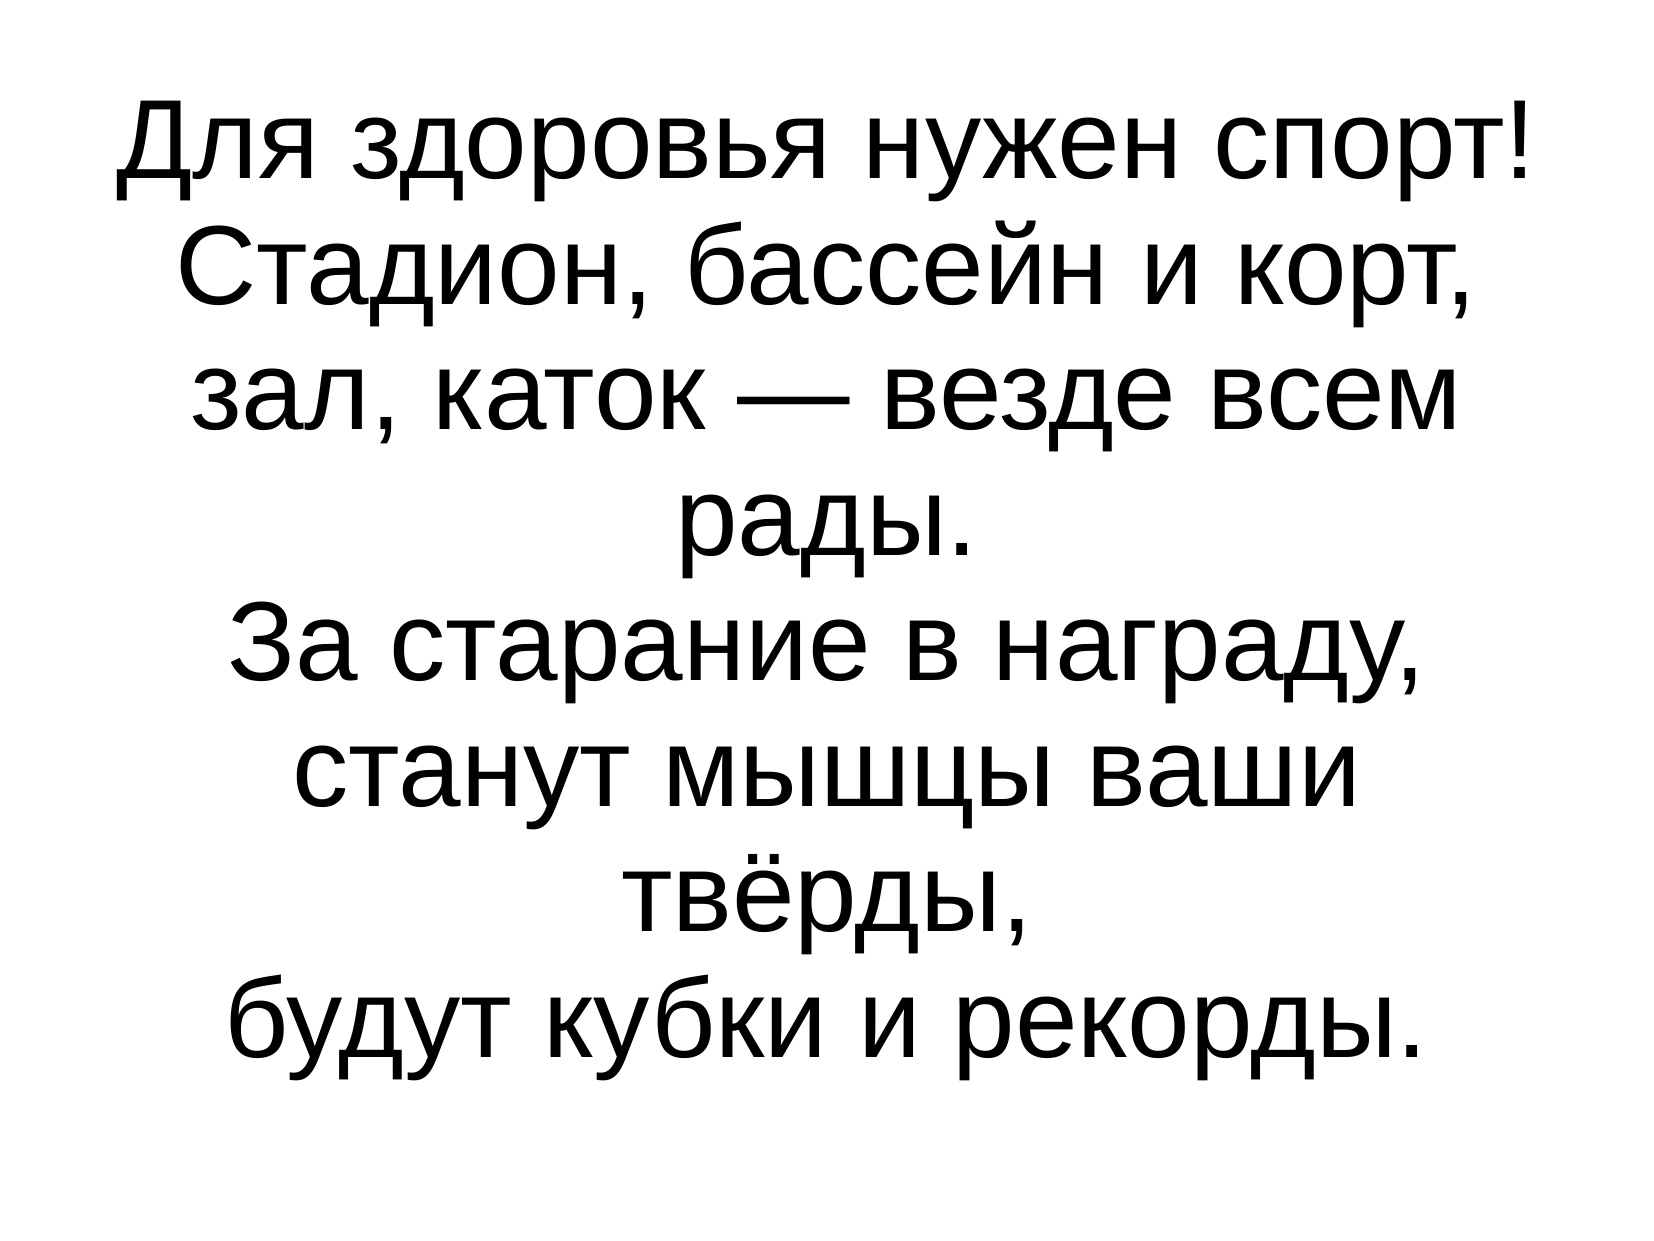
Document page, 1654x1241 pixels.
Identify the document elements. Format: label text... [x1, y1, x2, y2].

subtitle Для здоровья нужен спорт! Стадион, бассейн и корт, зал, каток — везде всем рады. За старание в награду, станут мышцы ваши твёрды, будут кубки и рекорды. [82, 49, 1571, 1109]
